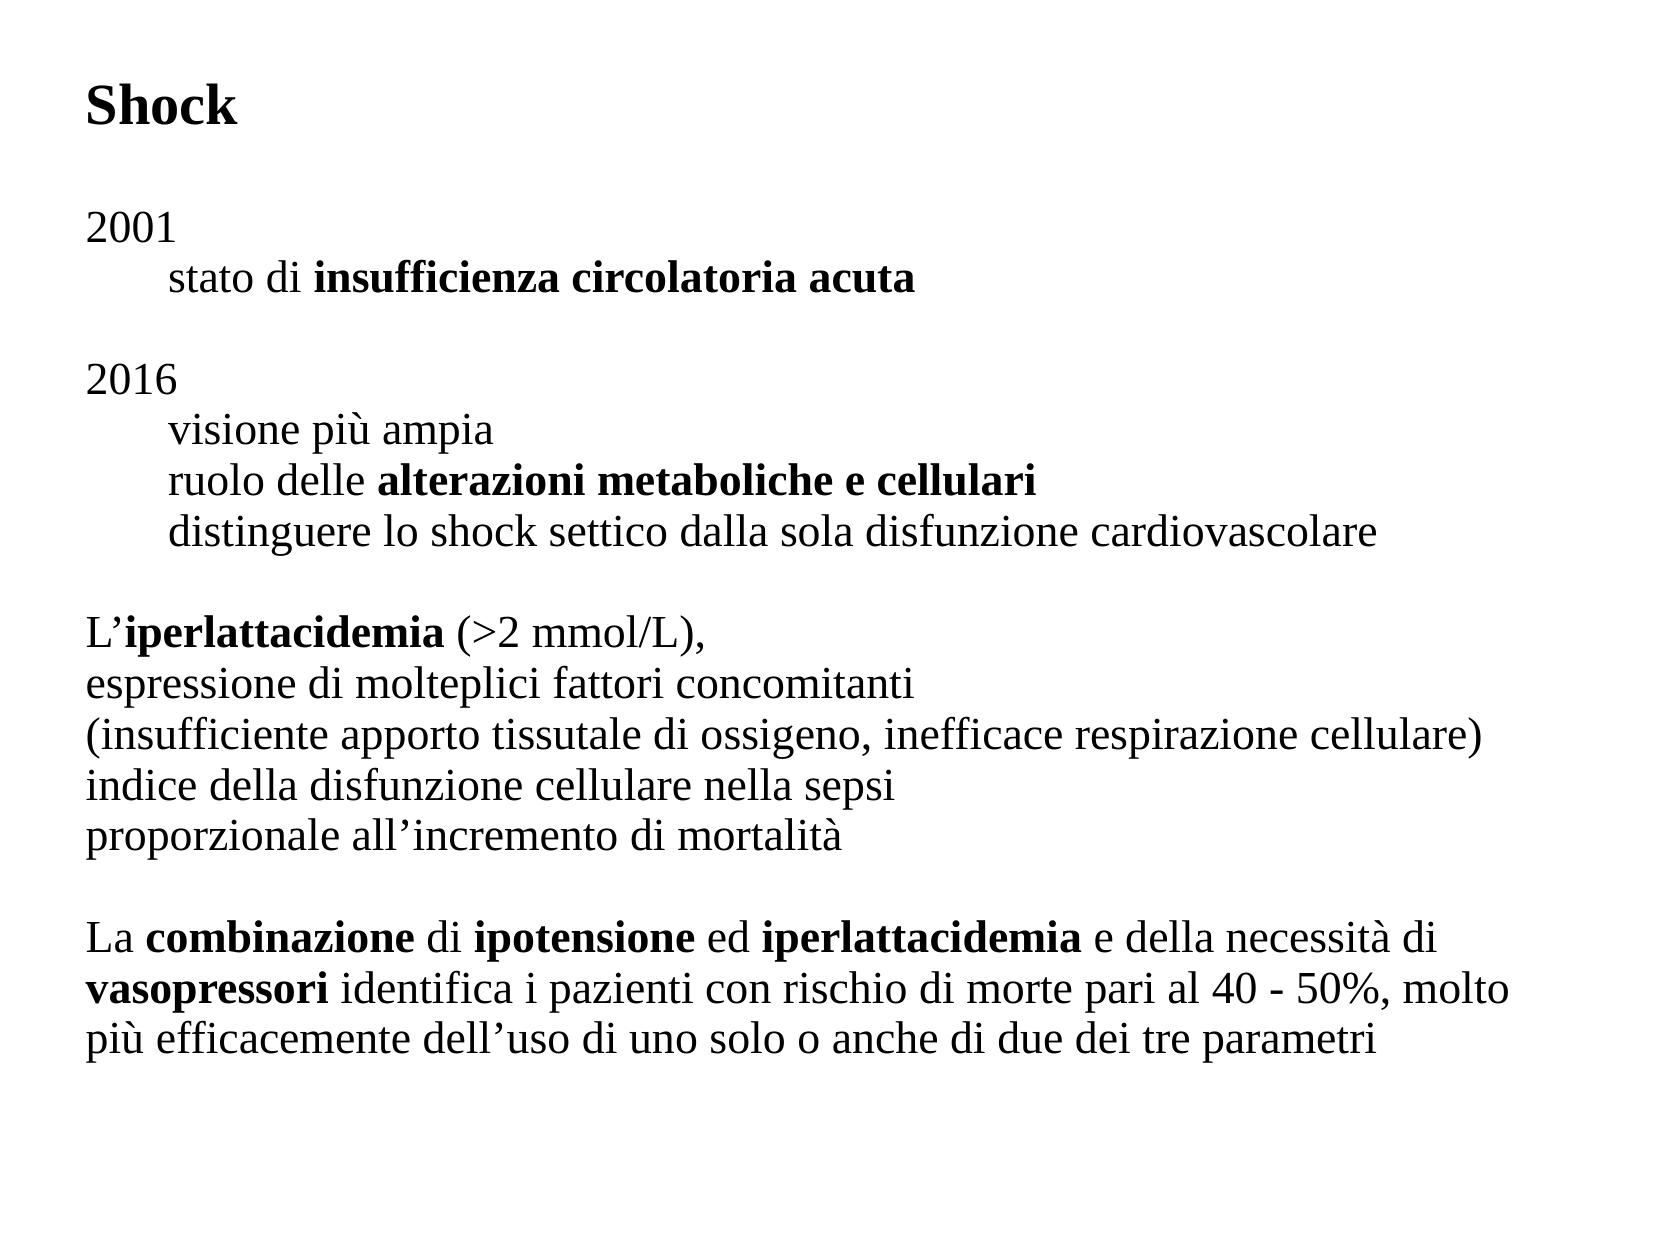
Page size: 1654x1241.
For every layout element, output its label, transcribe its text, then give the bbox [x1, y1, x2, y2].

text_box Shock 2001 stato di insufficienza circolatoria acuta 2016 visione più ampia ruolo delle alterazioni metaboliche e cellulari distinguere lo shock settico dalla sola disfunzione cardiovascolare L’iperlattacidemia (>2 mmol/L), espressione di molteplici fattori concomitanti (insufficiente apporto tissutale di ossigeno, inefficace respirazione cellulare) indice della disfunzione cellulare nella sepsi proporzionale all’incremento di mortalità La combinazione di ipotensione ed iperlattacidemia e della necessità di vasopressori identifica i pazienti con rischio di morte pari al 40 - 50%, molto più efficacemente dell’uso di uno solo o anche di due dei tre parametri [70, 64, 1583, 1151]
